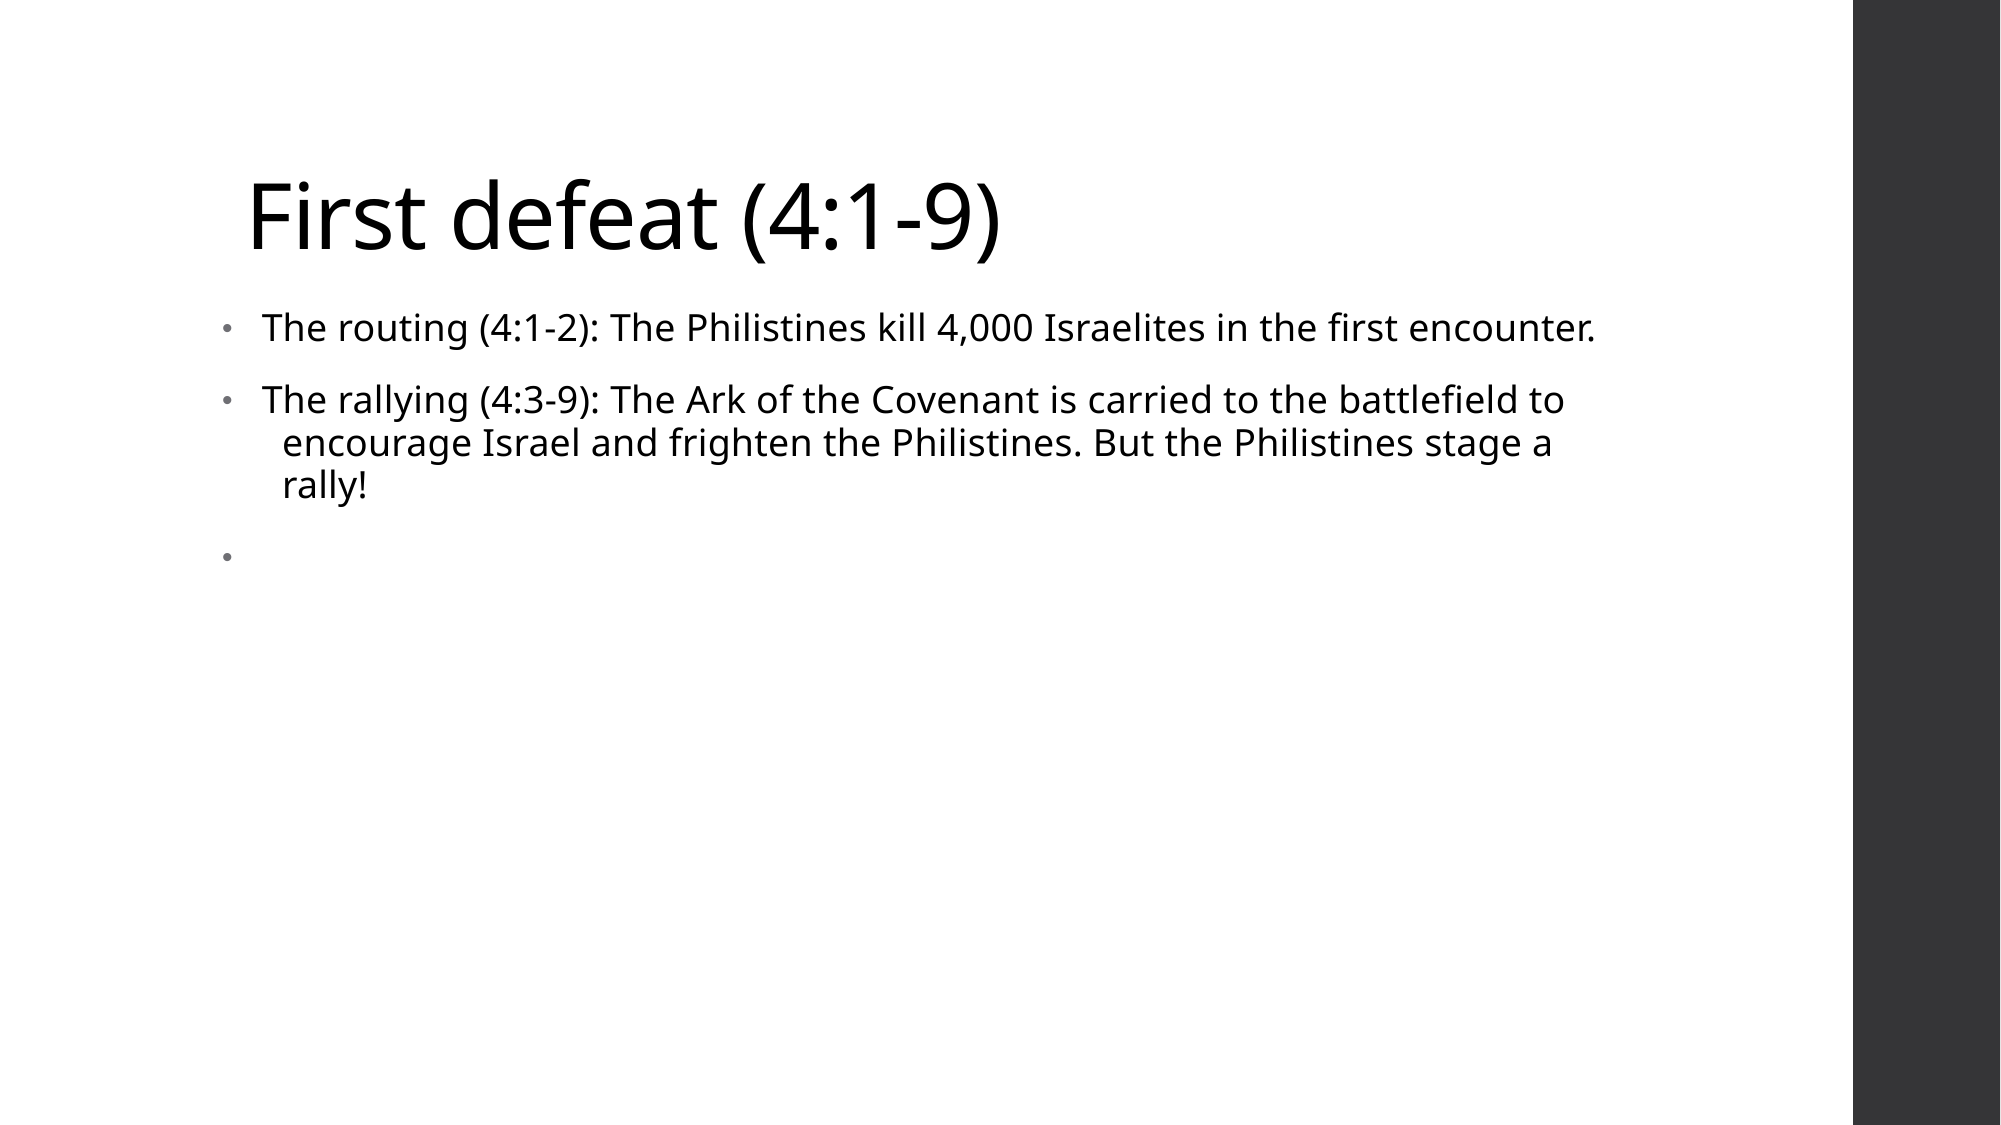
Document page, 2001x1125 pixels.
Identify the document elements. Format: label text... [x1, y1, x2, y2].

title First defeat (4:1-9) [206, 60, 1797, 278]
list The routing (4:1-2): The Philistines kill 4,000 Israelites in the first encounter. The rallying (4:3-9): The Ark of the Covenant is carried to the battlefield to encourage Israel and frighten the Philistines. But the Philistines stage a rally! [206, 299, 1617, 1014]
